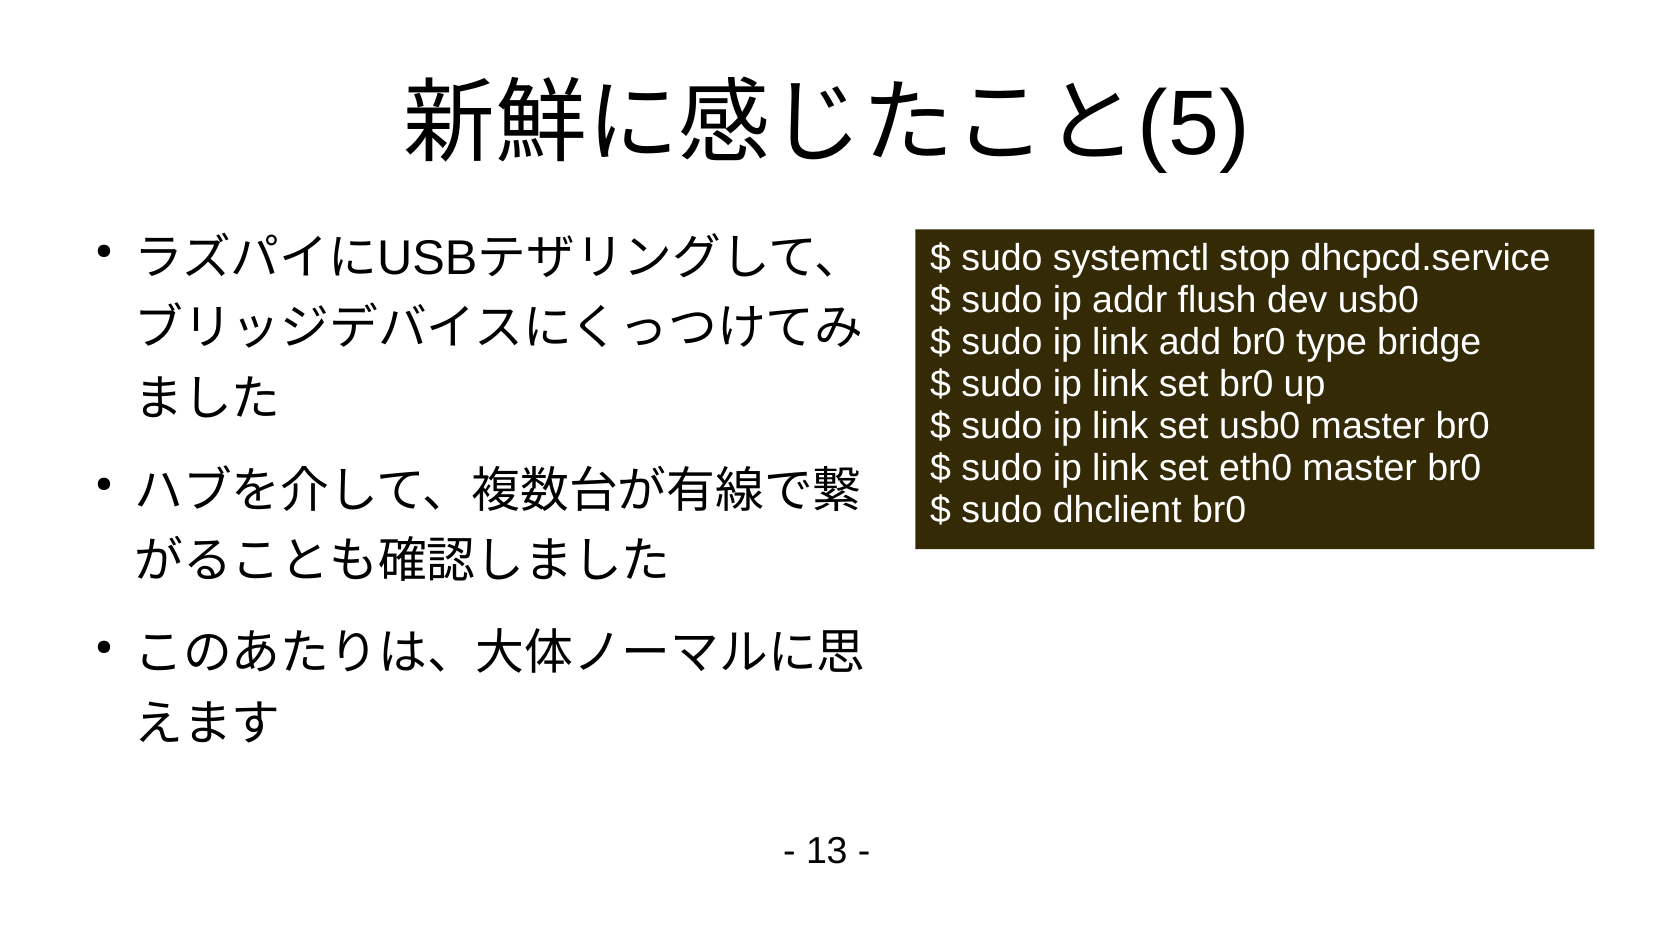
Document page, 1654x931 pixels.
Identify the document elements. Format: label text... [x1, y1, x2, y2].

title 新鮮に感じたこと(5) [82, 37, 1571, 193]
text_box - <番号> - [703, 815, 950, 886]
text_box $ sudo systemctl stop dhcpcd.service $ sudo ip addr flush dev usb0 $ sudo ip link add br0 type bridge $ sudo ip link set br0 up $ sudo ip link set usb0 master br0 $ sudo ip link set eth0 master br0 $ sudo dhclient br0 [915, 229, 1595, 550]
list ラズパイにUSBテザリングして、ブリッジデバイスにくっつけてみました ハブを介して、複数台が有線で繋がることも確認しました このあたりは、大体ノーマルに思えます [82, 217, 886, 758]
